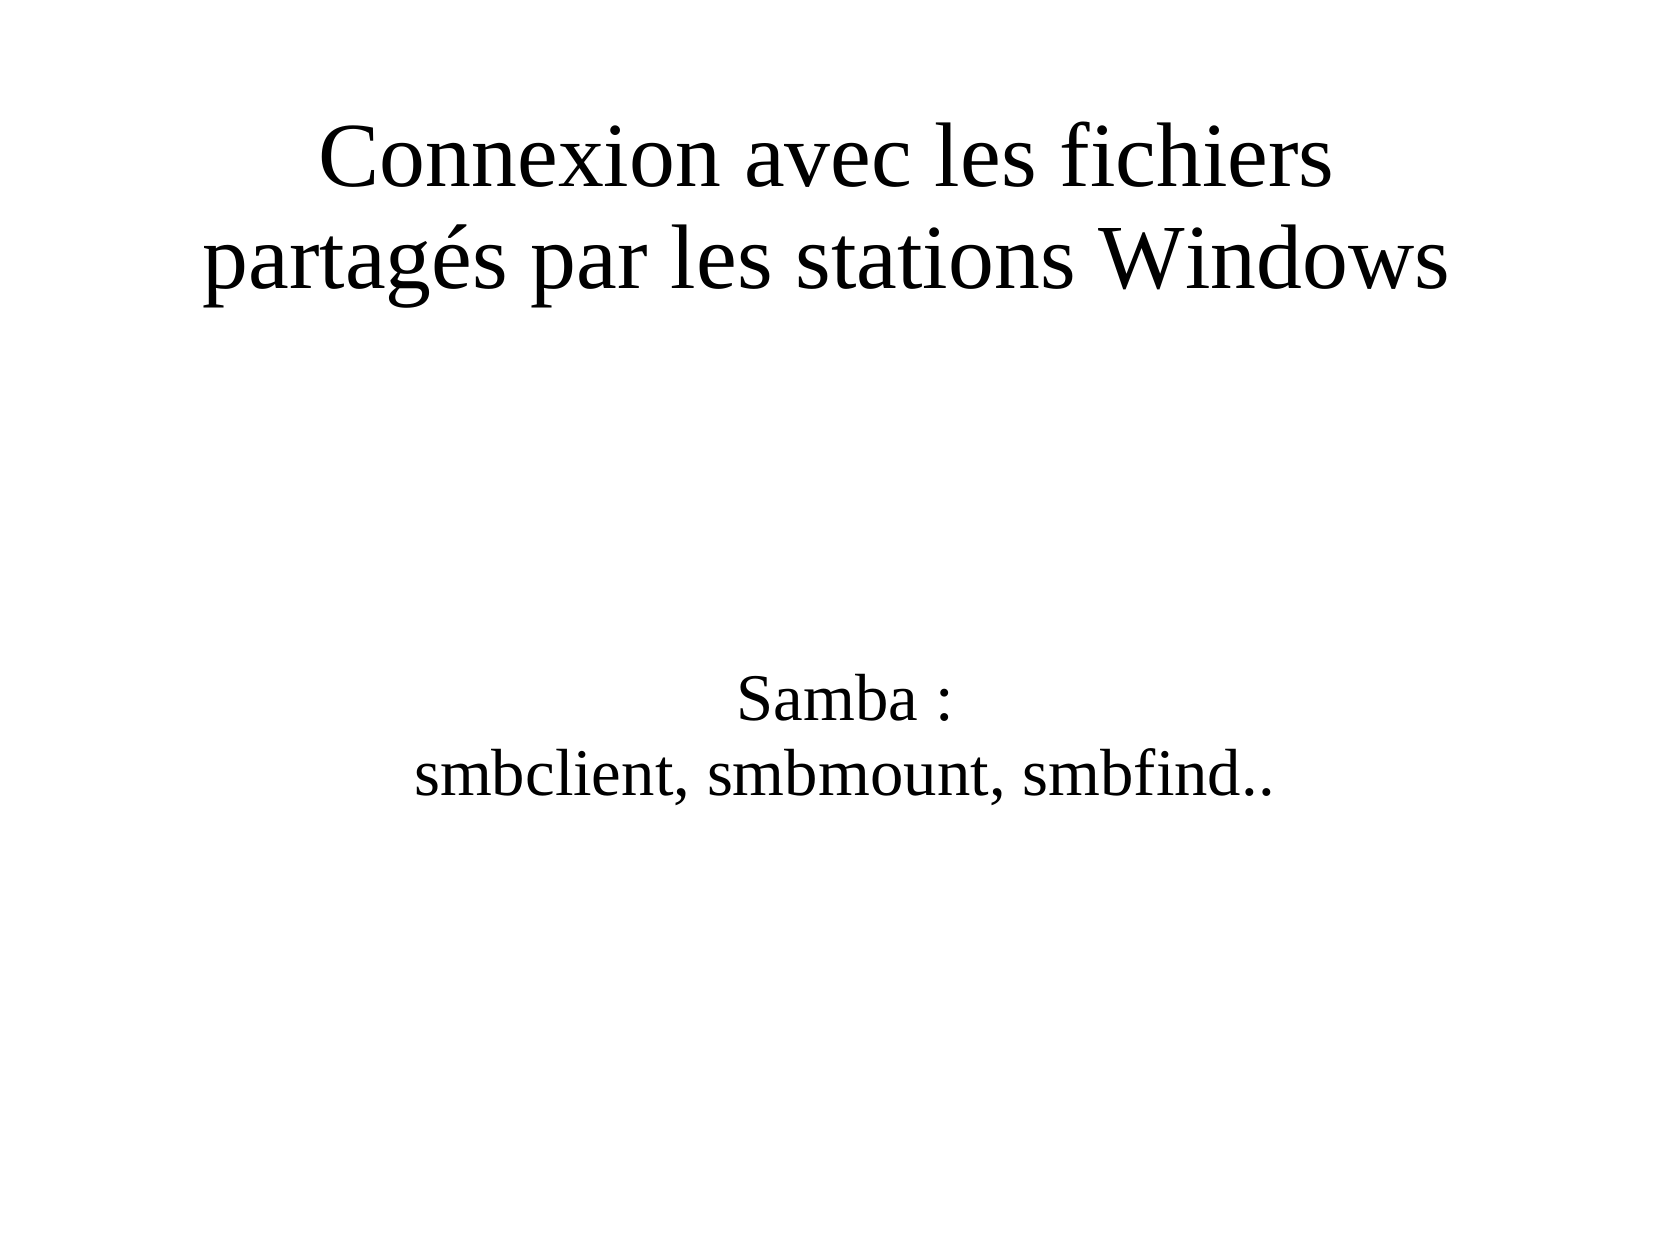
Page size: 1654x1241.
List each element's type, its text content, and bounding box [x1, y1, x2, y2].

subtitle Samba : smbclient, smbmount, smbfind.. [121, 344, 1534, 1127]
title Connexion avec les fichiers partagés par les stations Windows [121, 95, 1534, 318]
